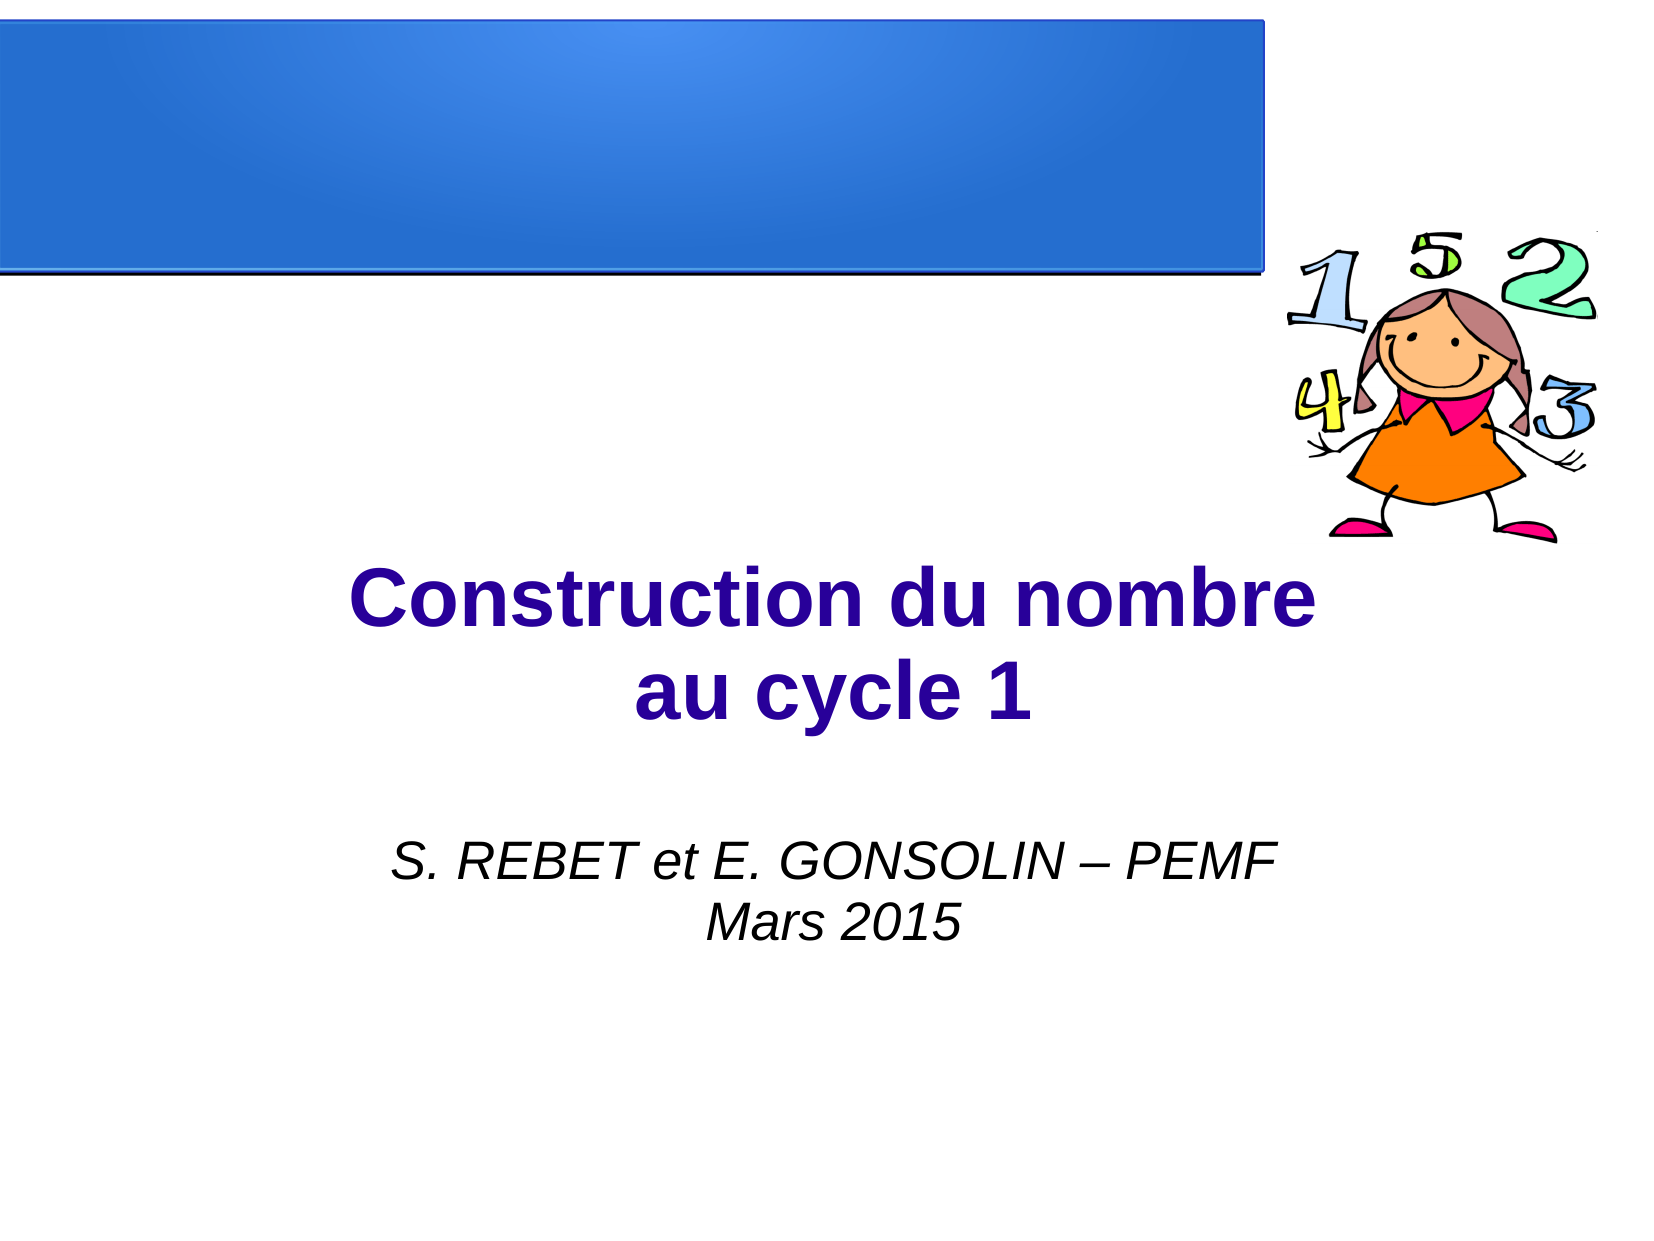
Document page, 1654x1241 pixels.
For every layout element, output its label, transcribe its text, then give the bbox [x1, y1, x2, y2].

subtitle Construction du nombre au cycle 1 S. REBET et E. GONSOLIN – PEMF Mars 2015 [250, 271, 1418, 1232]
picture [1287, 231, 1598, 544]
